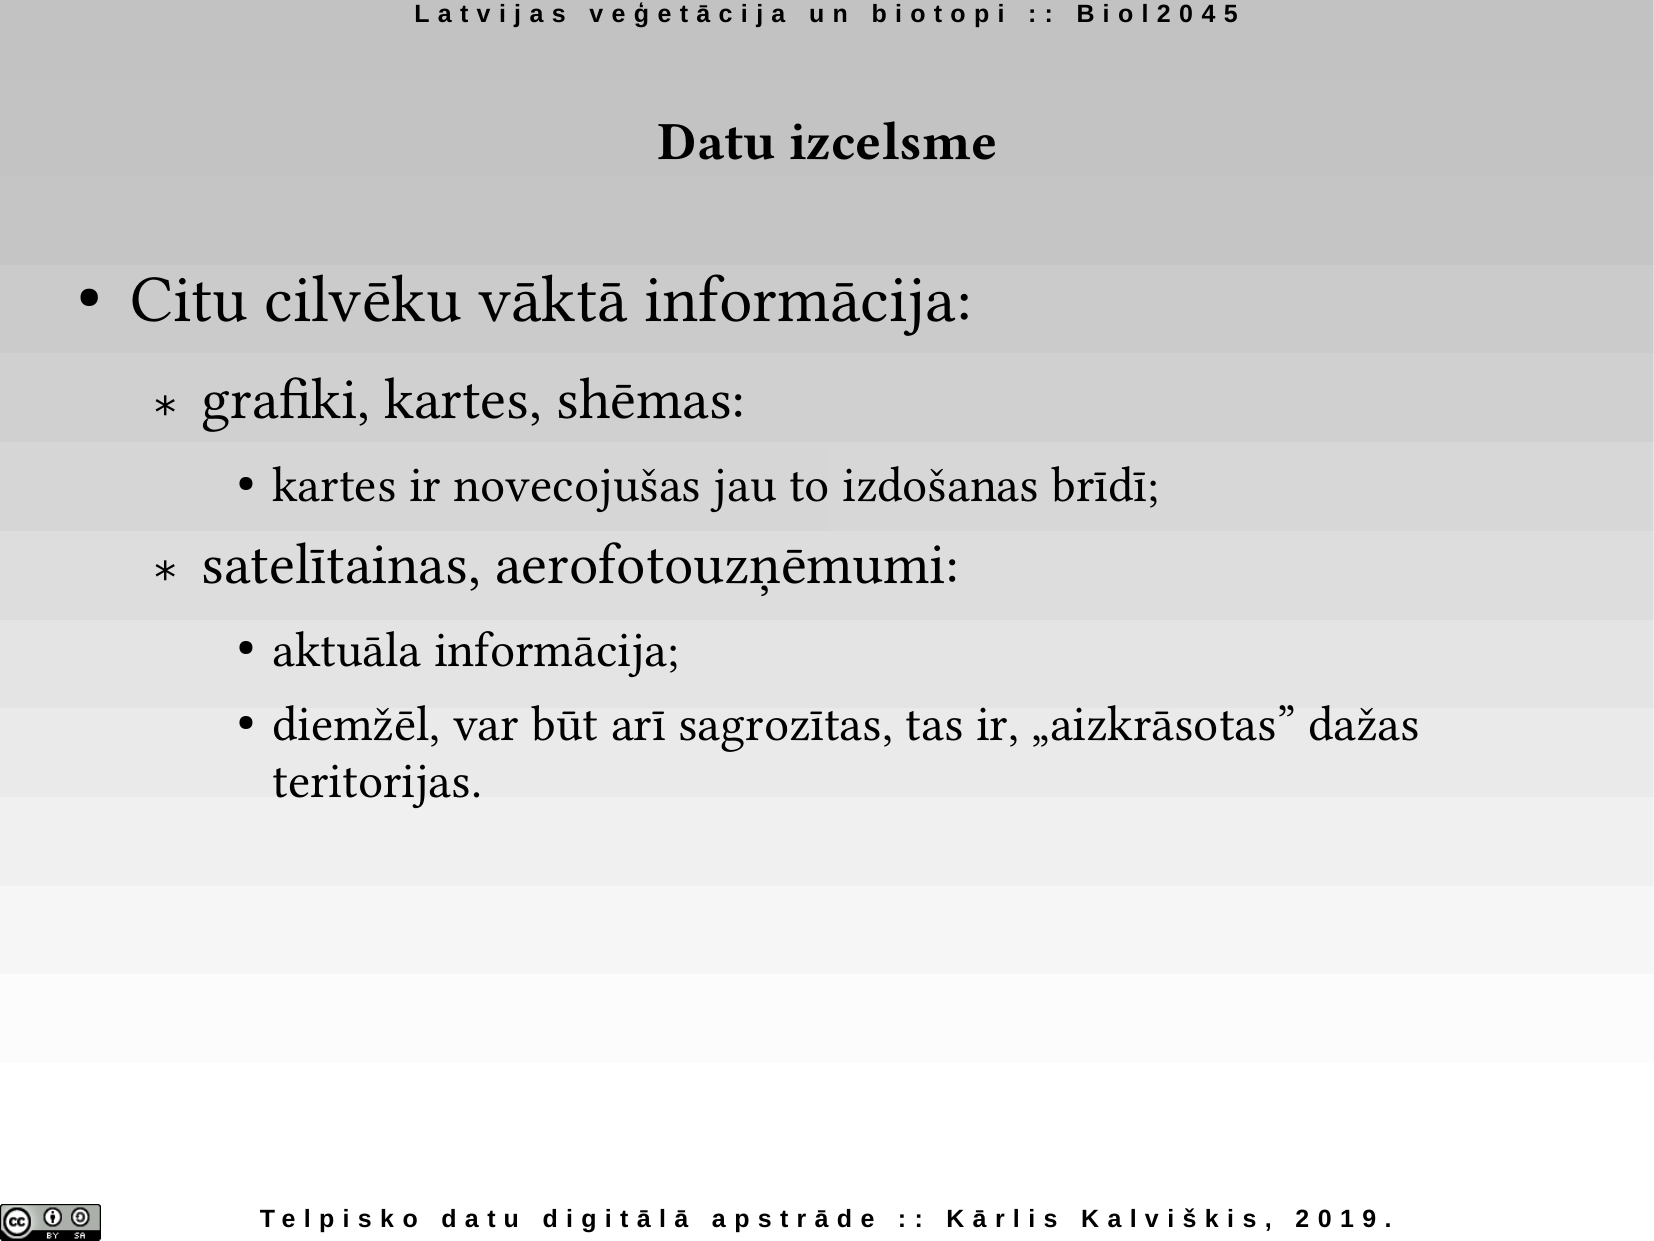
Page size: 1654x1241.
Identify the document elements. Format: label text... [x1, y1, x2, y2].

list Citu cilvēku vāktā informācija: grafiki, kartes, shēmas: kartes ir novecojušas jau to izdošanas brīdī; satelītainas, aerofotouzņēmumi: aktuāla informācija; diemžēl, var būt arī sagrozītas, tas ir, „aizkrāsotas” dažas teritorijas. [59, 261, 1596, 1163]
title Datu izcelsme [59, 37, 1596, 246]
picture [0, 0, 1654, 1241]
